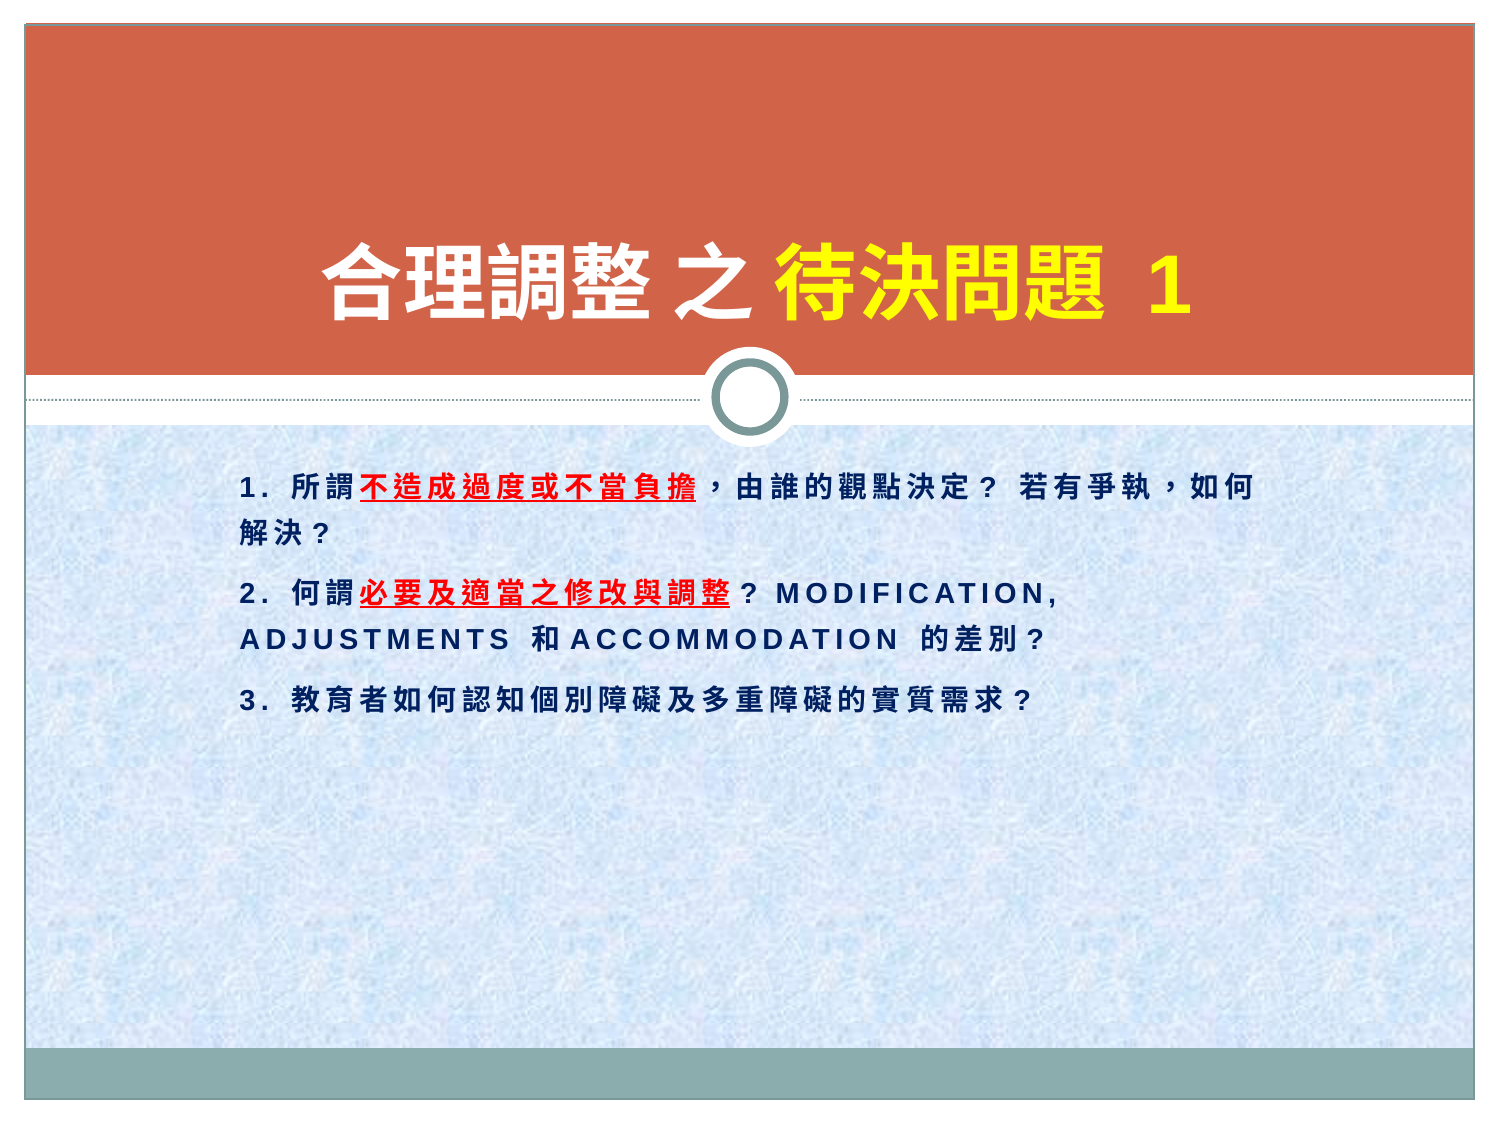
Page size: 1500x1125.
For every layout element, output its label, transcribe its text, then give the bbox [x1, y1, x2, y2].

list 1. 所謂不造成過度或不當負擔，由誰的觀點決定? 若有爭執，如何解決? 2. 何謂必要及適當之修改與調整? Modification, adjustments 和Accommodation 的差別? 3. 教育者如何認知個別障礙及多重障礙的實質需求? [171, 444, 1294, 835]
title 合理調整 之 待決問題 1 [118, 87, 1394, 268]
